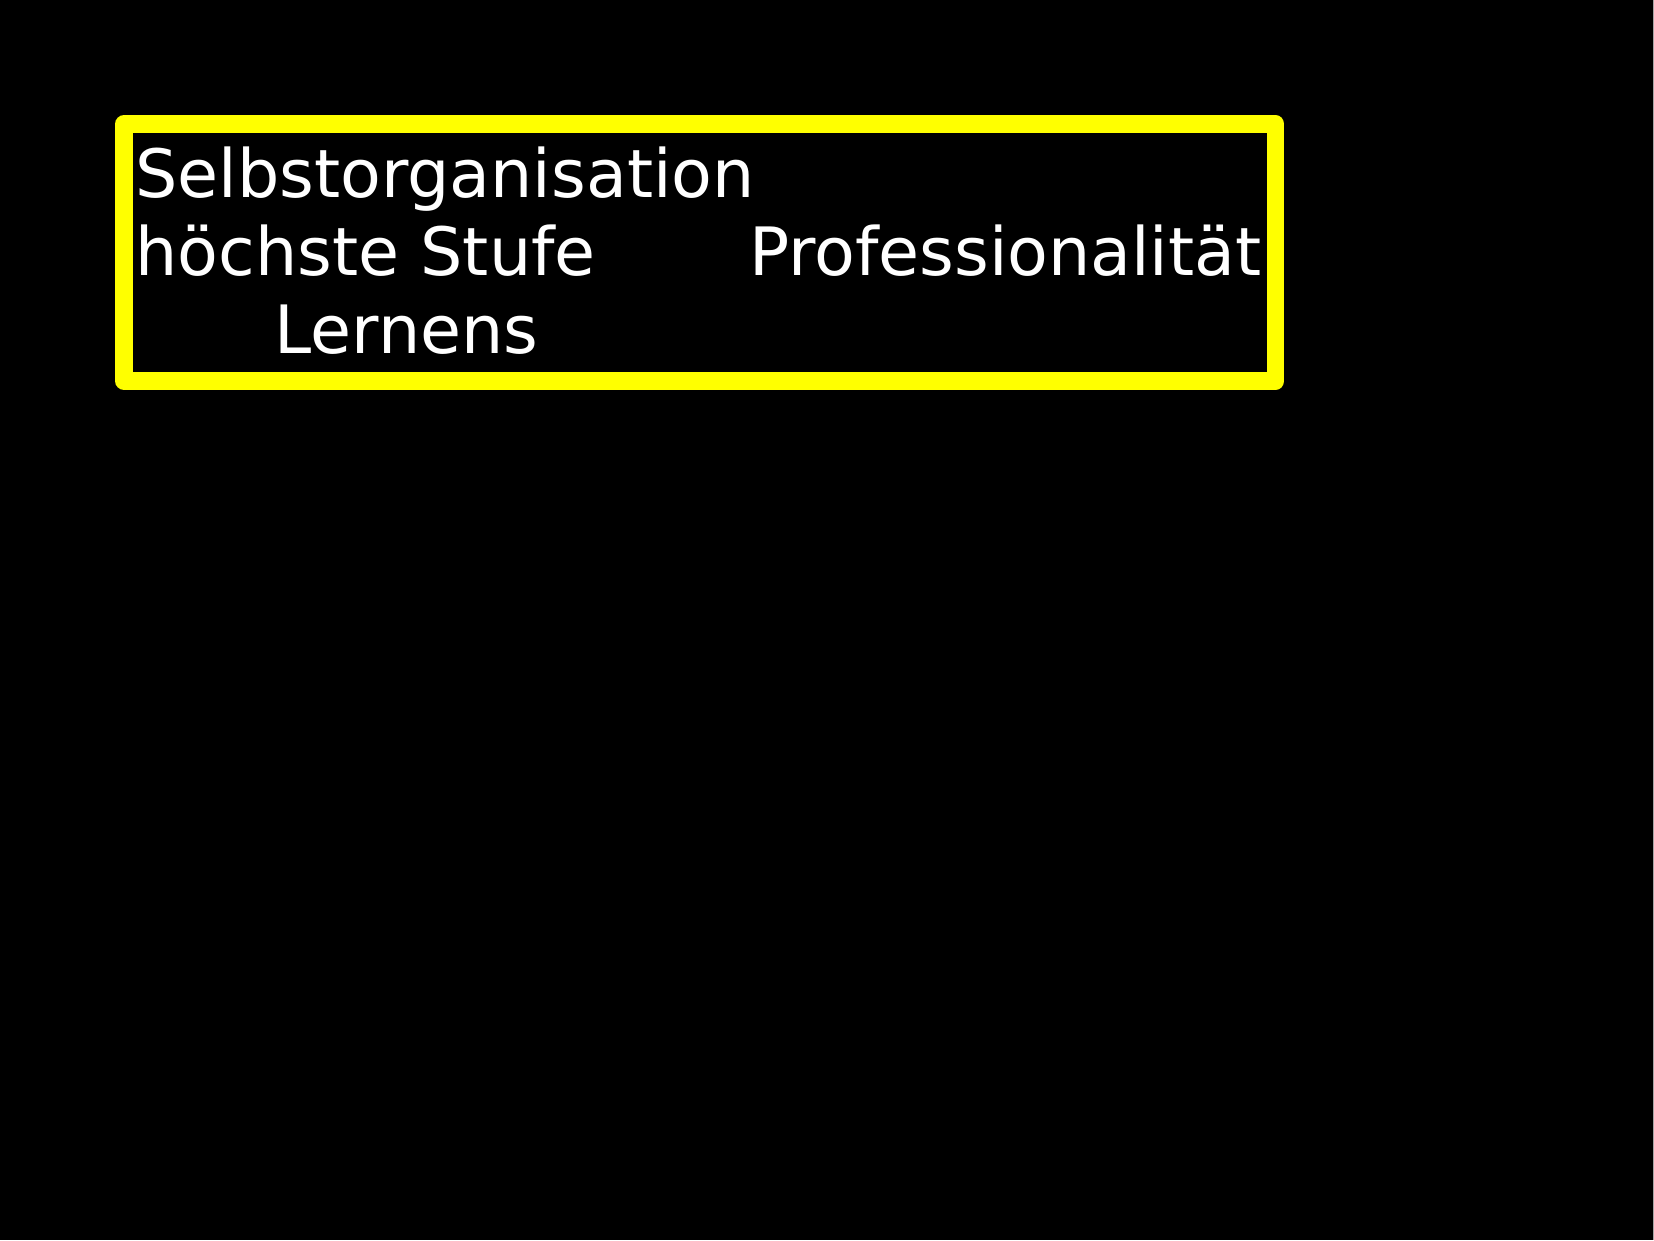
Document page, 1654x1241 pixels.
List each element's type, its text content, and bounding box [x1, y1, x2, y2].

text_box Selbstorganisation ist die höchste Stufe der Professionalität des Lernens [124, 124, 1276, 382]
